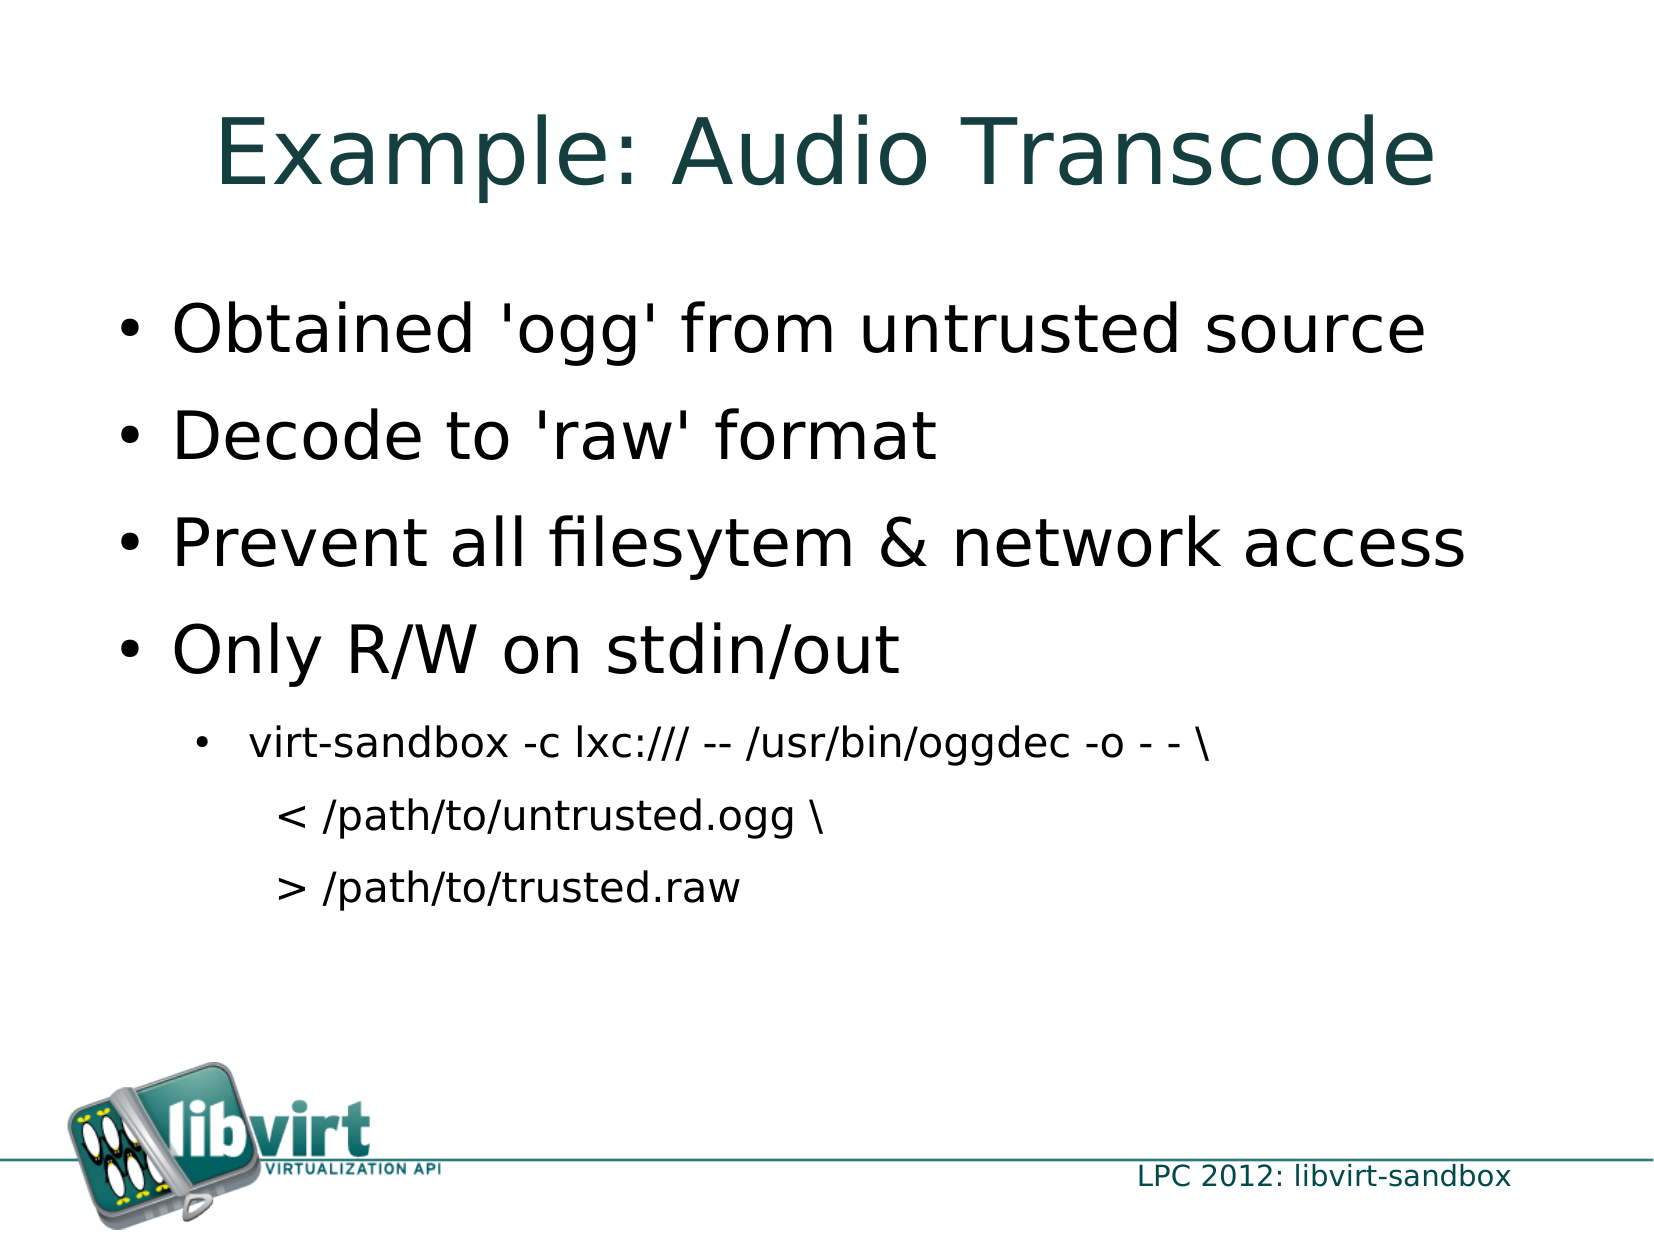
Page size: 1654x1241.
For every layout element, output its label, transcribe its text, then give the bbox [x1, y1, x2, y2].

text_box LPC 2012: libvirt-sandbox [1122, 1151, 1654, 1211]
title Example: Audio Transcode [82, 49, 1571, 257]
picture [0, 1062, 1654, 1230]
list Obtained 'ogg' from untrusted source Decode to 'raw' format Prevent all filesytem & network access Only R/W on stdin/out virt-sandbox -c lxc:/// -- /usr/bin/oggdec -o - - \ < /path/to/untrusted.ogg \ > /path/to/trusted.raw [82, 290, 1571, 1062]
